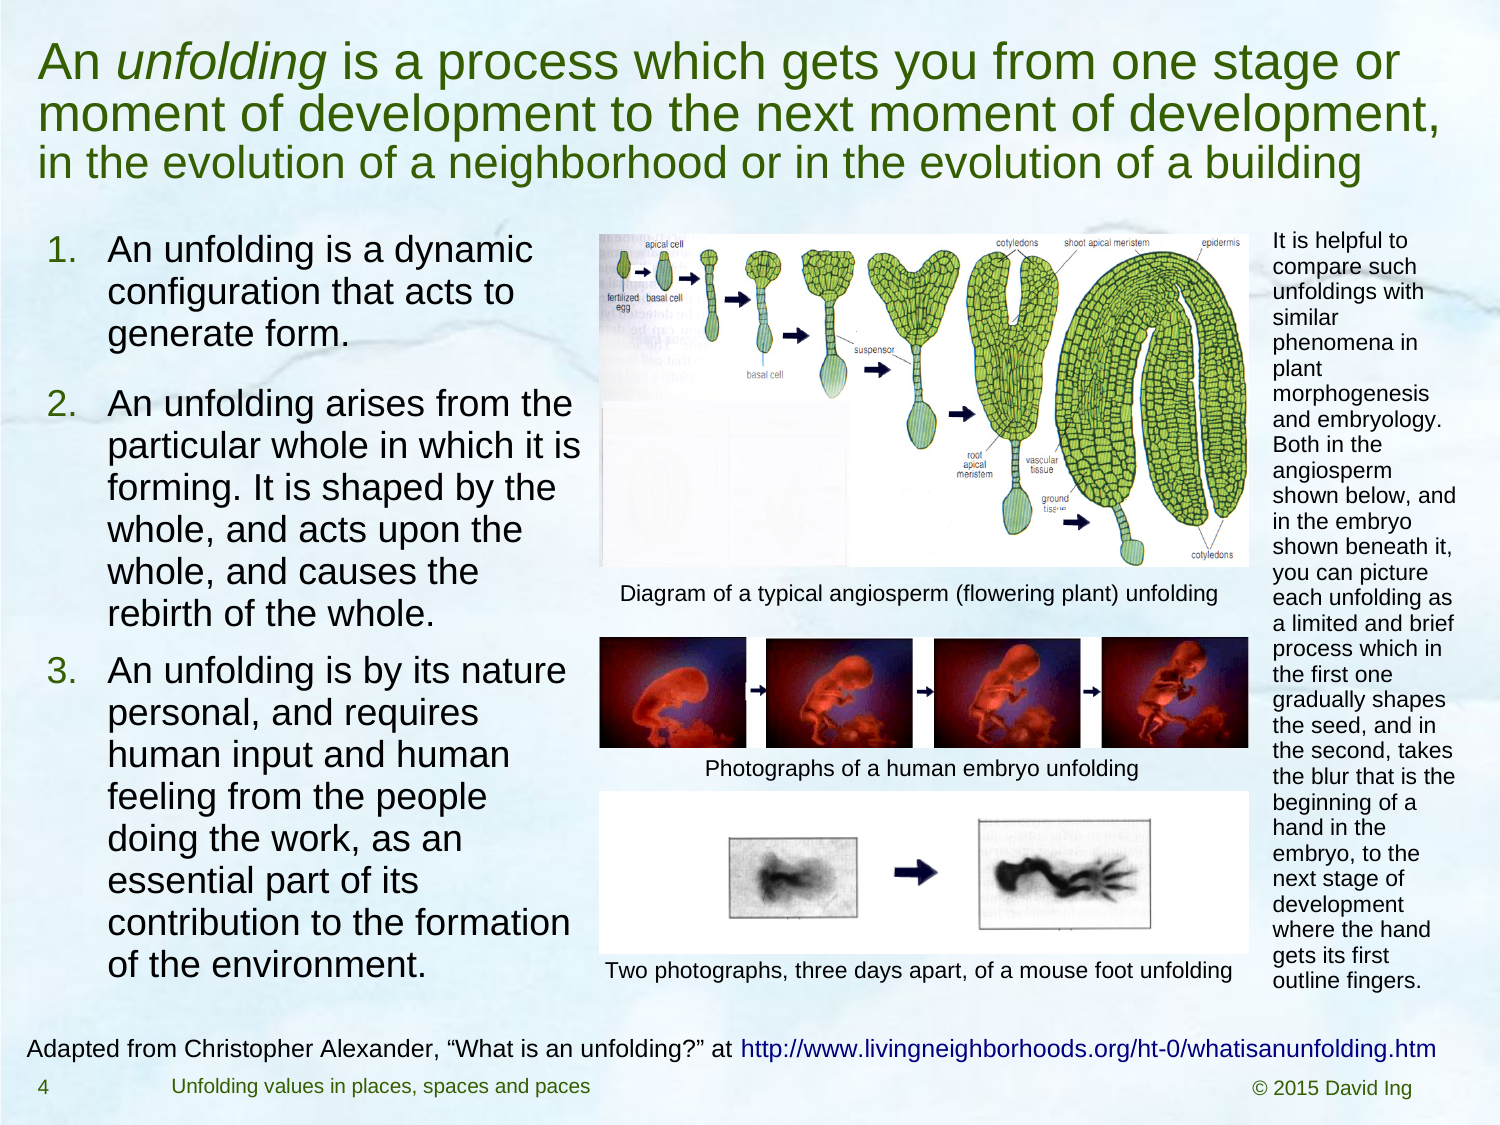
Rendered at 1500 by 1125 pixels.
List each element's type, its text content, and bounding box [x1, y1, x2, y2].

text_box Adapted from Christopher Alexander, “What is an unfolding?” at http://www.livingneighborhoods.org/ht-0/whatisanunfolding.htm [11, 1027, 1477, 1071]
table_cell An unfolding arises from the particular whole in which it is forming. It is shaped by the whole, and acts upon the whole, and causes the rebirth of the whole. [93, 375, 602, 642]
table_cell 2. [8, 375, 93, 642]
table_cell 3. [8, 642, 93, 993]
picture [0, 0, 1500, 1125]
text_box Diagram of a typical angiosperm (flowering plant) unfolding [605, 573, 1243, 615]
table_header An unfolding is a dynamic configuration that acts to generate form. [93, 221, 602, 375]
text_box It is helpful to compare such unfoldings with similar phenomena in plant morphogenesis and embryology. Both in the angiosperm shown below, and in the embryo shown beneath it, you can picture each unfolding as a limited and brief process which in the first one gradually shapes the seed, and in the second, takes the blur that is the beginning of a hand in the embryo, to the next stage of development where the hand gets its first outline fingers. [1257, 220, 1477, 1017]
title An unfolding is a process which gets you from one stage or moment of development to the next moment of development, in the evolution of a neighborhood or in the evolution of a building [37, 37, 1463, 195]
table_cell An unfolding is by its nature personal, and requires human input and human feeling from the people doing the work, as an essential part of its contribution to the formation of the environment. [93, 642, 602, 993]
text_box Two photographs, three days apart, of a mouse foot unfolding [590, 949, 1258, 991]
table_header 1. [8, 221, 93, 375]
text_box Photographs of a human embryo unfolding [690, 748, 1159, 790]
